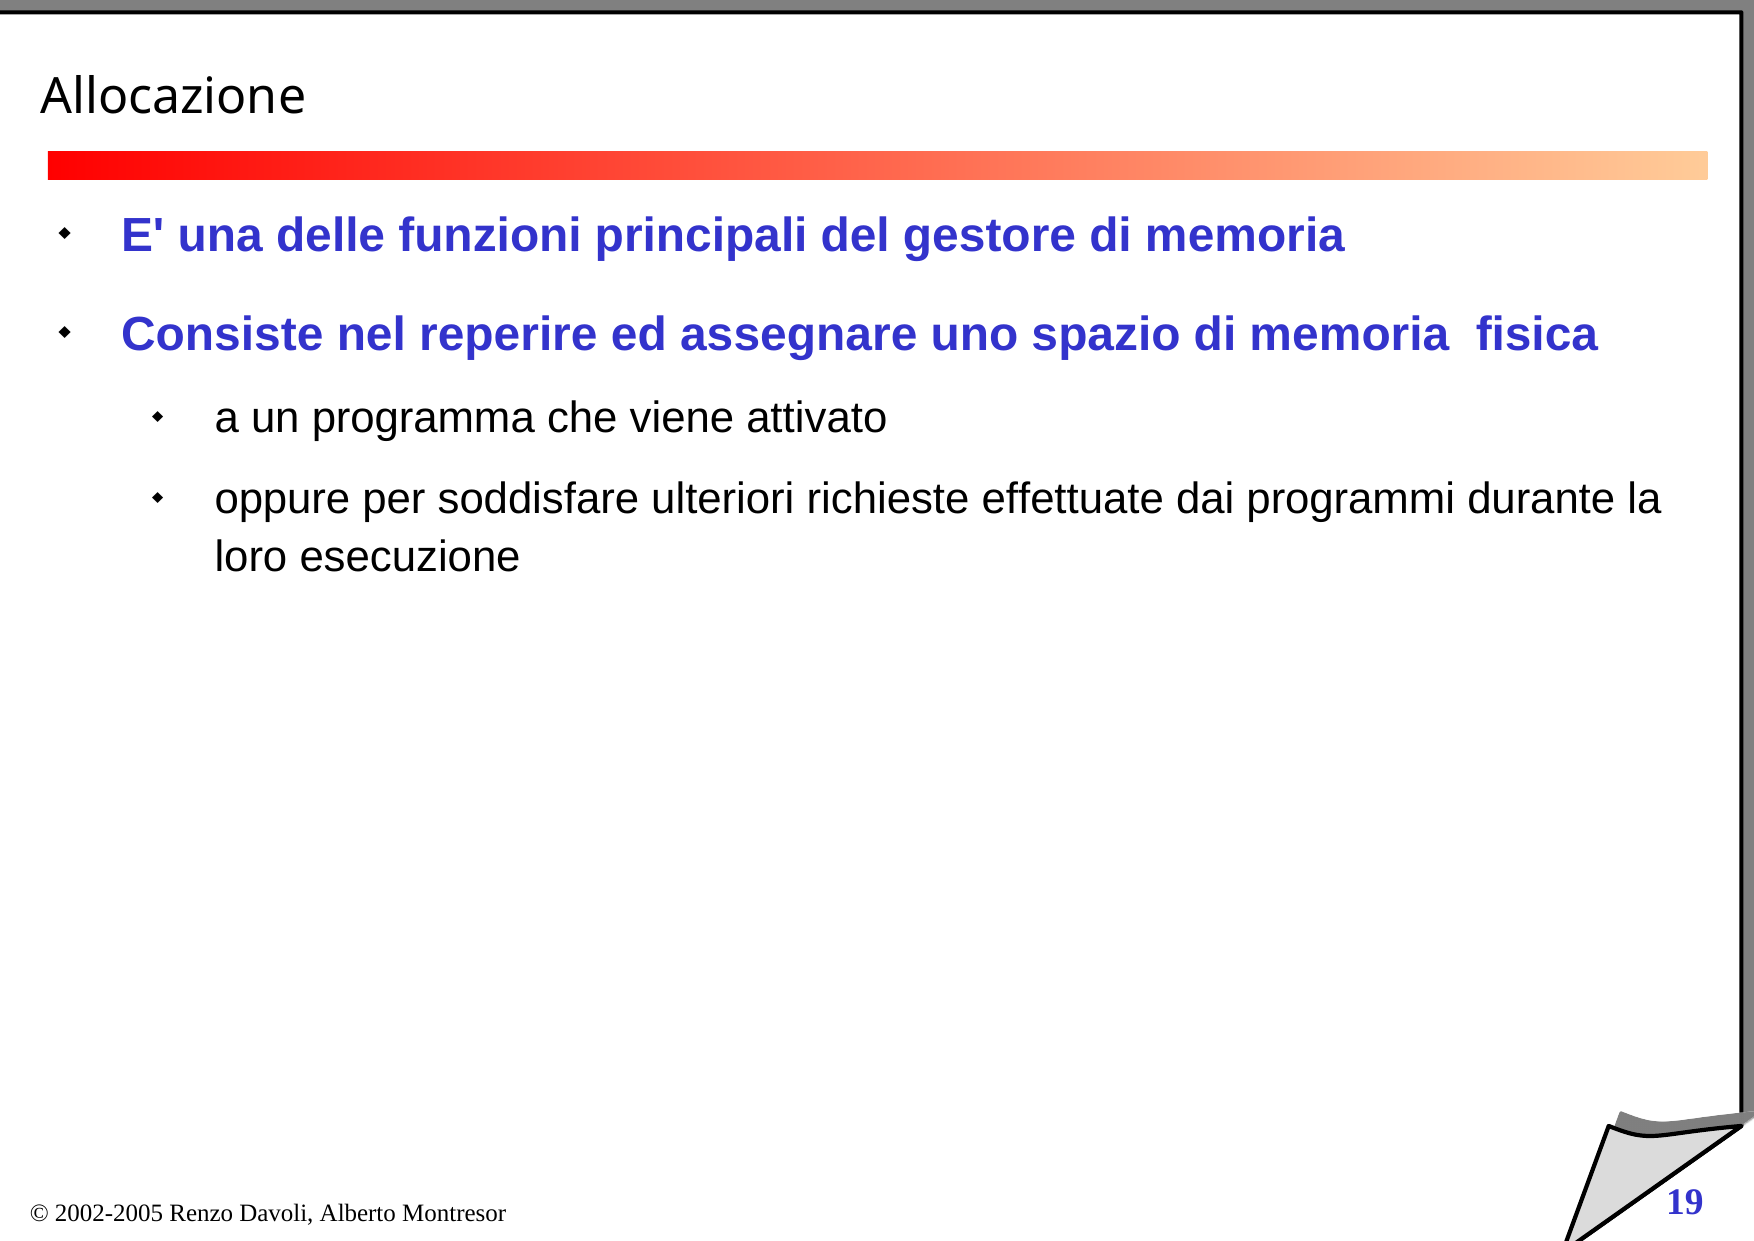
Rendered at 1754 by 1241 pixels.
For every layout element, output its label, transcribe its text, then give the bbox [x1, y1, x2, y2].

title Allocazione [40, 49, 1714, 144]
text_box MMU [750, 152, 754, 179]
list E' una delle funzioni principali del gestore di memoria Consiste nel reperire ed assegnare uno spazio di memoria fisica a un programma che viene attivato oppure per soddisfare ulteriori richieste effettuate dai programmi durante la loro esecuzione [58, 206, 1696, 815]
